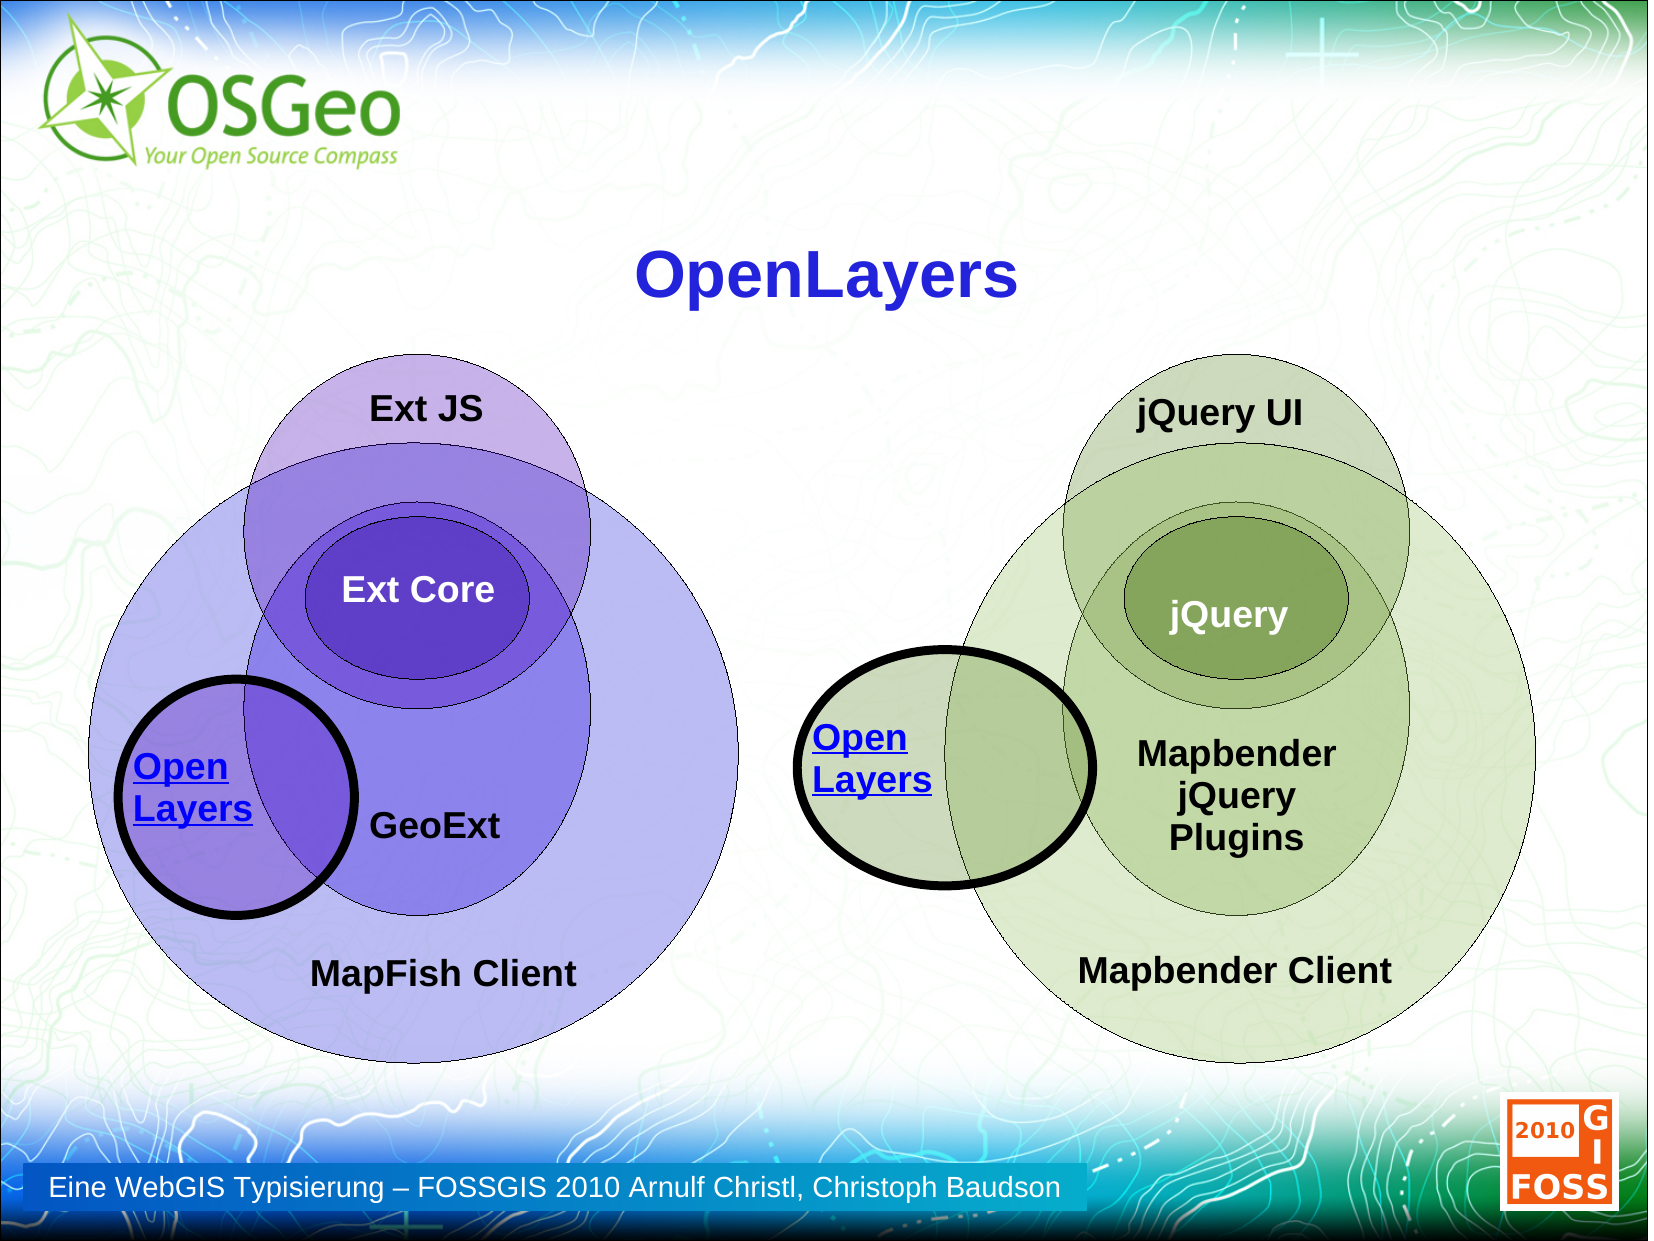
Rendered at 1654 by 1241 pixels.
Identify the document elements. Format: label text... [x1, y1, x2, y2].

text_box GeoExt [354, 797, 516, 861]
text_box MapFish Client [295, 944, 592, 1009]
text_box jQuery UI [1122, 383, 1329, 507]
picture [1, 1, 1647, 1240]
text_box [813, 452, 1536, 1064]
text_box Open Layers [118, 738, 269, 850]
text_box Ext JS [354, 379, 532, 443]
text_box jQuery [1155, 586, 1329, 650]
text_box Mapbender jQuery Plugins [1122, 725, 1352, 886]
title OpenLayers [82, 98, 1571, 452]
text_box Mapbender Client [1062, 942, 1408, 1006]
text_box Ext Core [326, 561, 532, 625]
text_box [88, 354, 739, 1064]
text_box Open Layers [797, 708, 948, 821]
